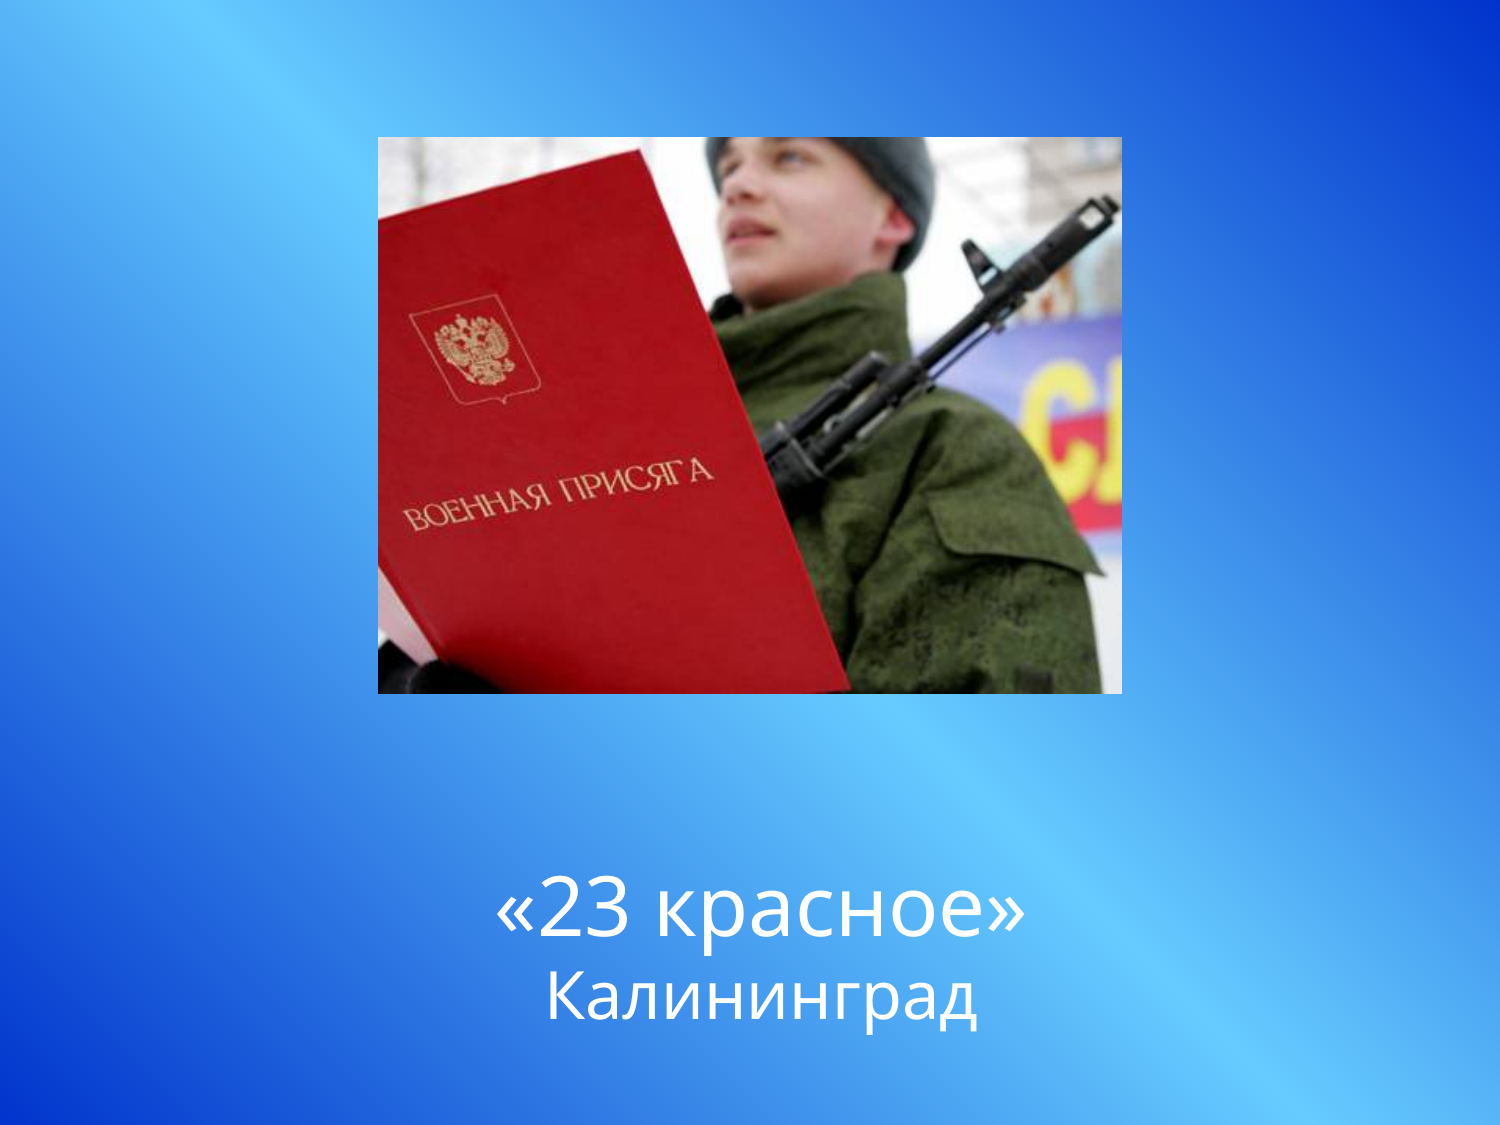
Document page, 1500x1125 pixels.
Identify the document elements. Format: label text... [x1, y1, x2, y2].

picture [378, 137, 1122, 694]
text_box «23 красное» Калининград [123, 822, 1399, 1064]
